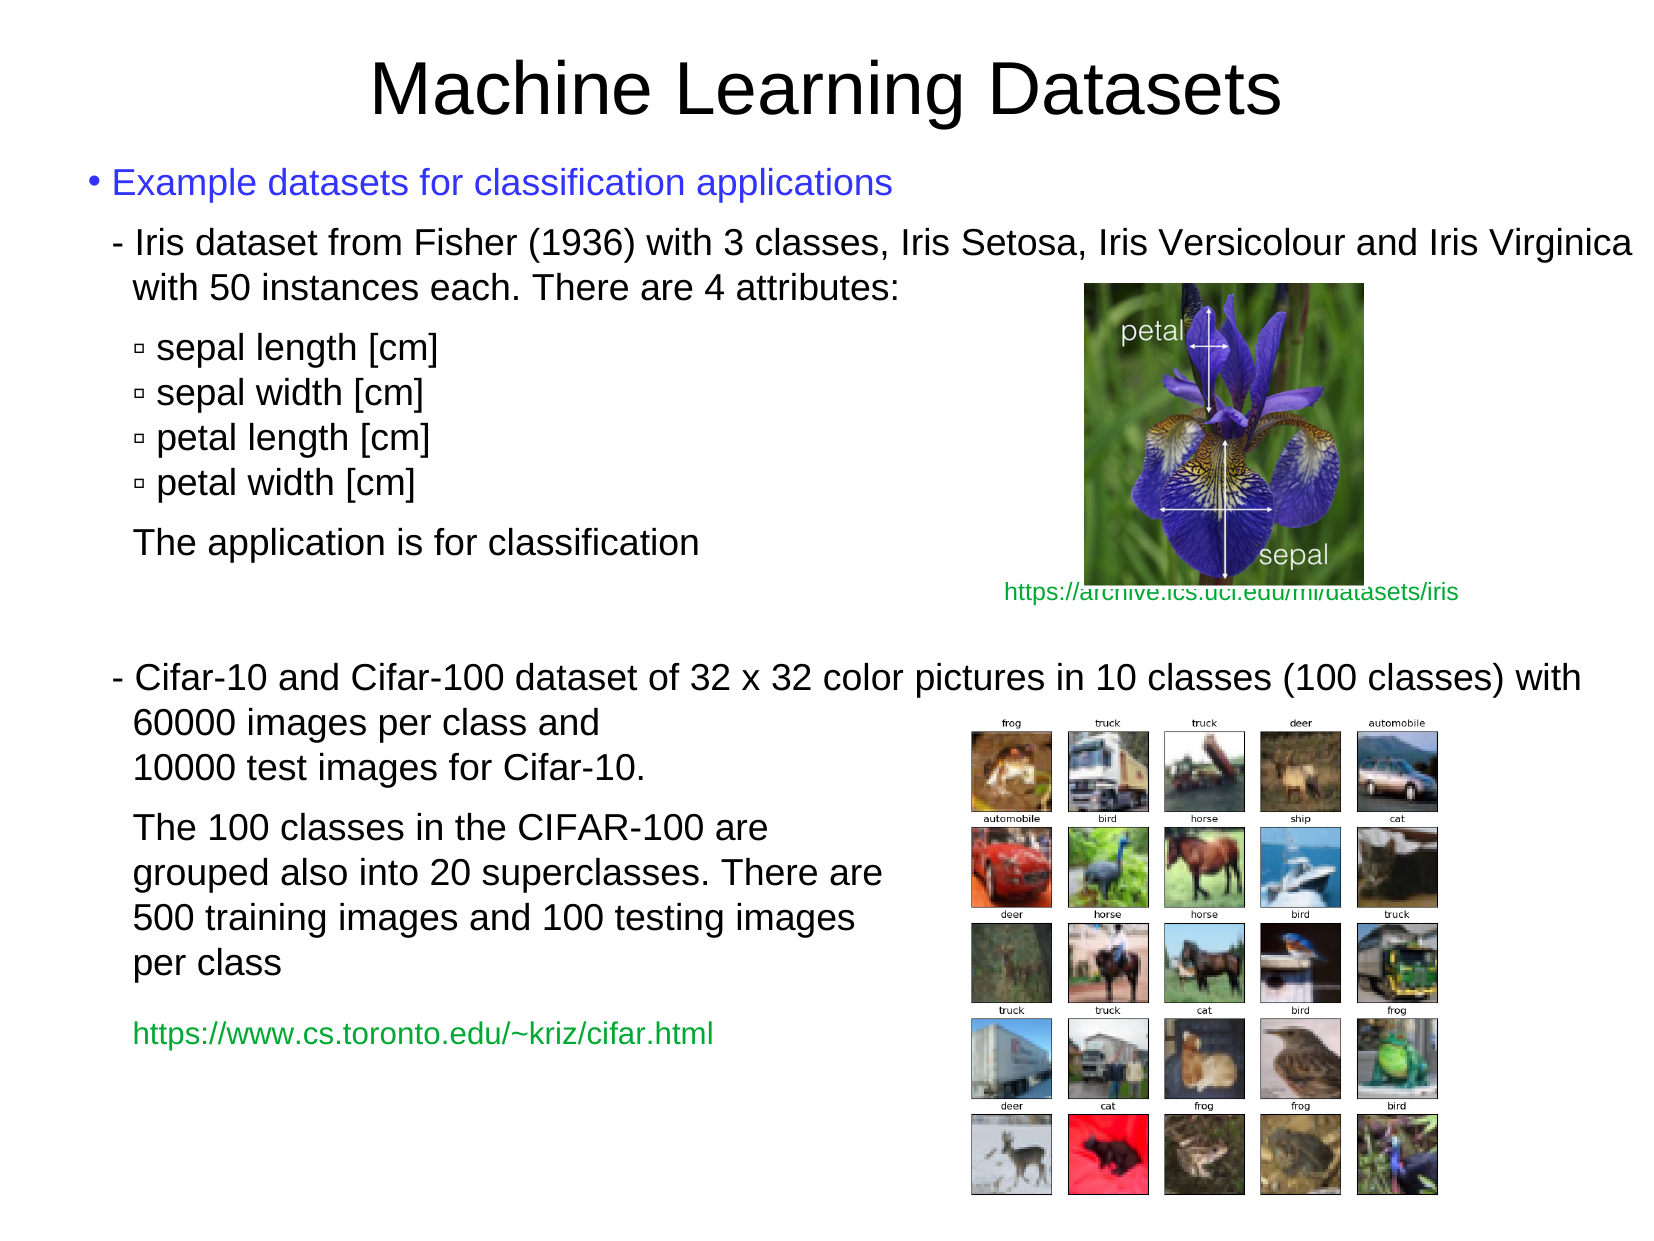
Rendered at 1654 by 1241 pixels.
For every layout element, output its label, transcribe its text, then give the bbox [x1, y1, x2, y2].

text_box Example datasets for classification applications - Iris dataset from Fisher (1936) with 3 classes, Iris Setosa, Iris Versicolour and Iris Virginica with 50 instances each. There are 4 attributes: ▫ sepal length [cm] ▫ sepal width [cm] ▫ petal length [cm] ▫ petal width [cm] The application is for classification https://archive.ics.uci.edu/ml/datasets/iris - Cifar-10 and Cifar-100 dataset of 32 x 32 color pictures in 10 classes (100 classes) with 60000 images per class and 10000 test images for Cifar-10. The 100 classes in the CIFAR-100 are grouped also into 20 superclasses. There are 500 training images and 100 testing images per class https://www.cs.toronto.edu/~kriz/cifar.html [73, 150, 1654, 1241]
picture [1080, 279, 1368, 589]
title Machine Learning Datasets [151, 0, 1502, 150]
